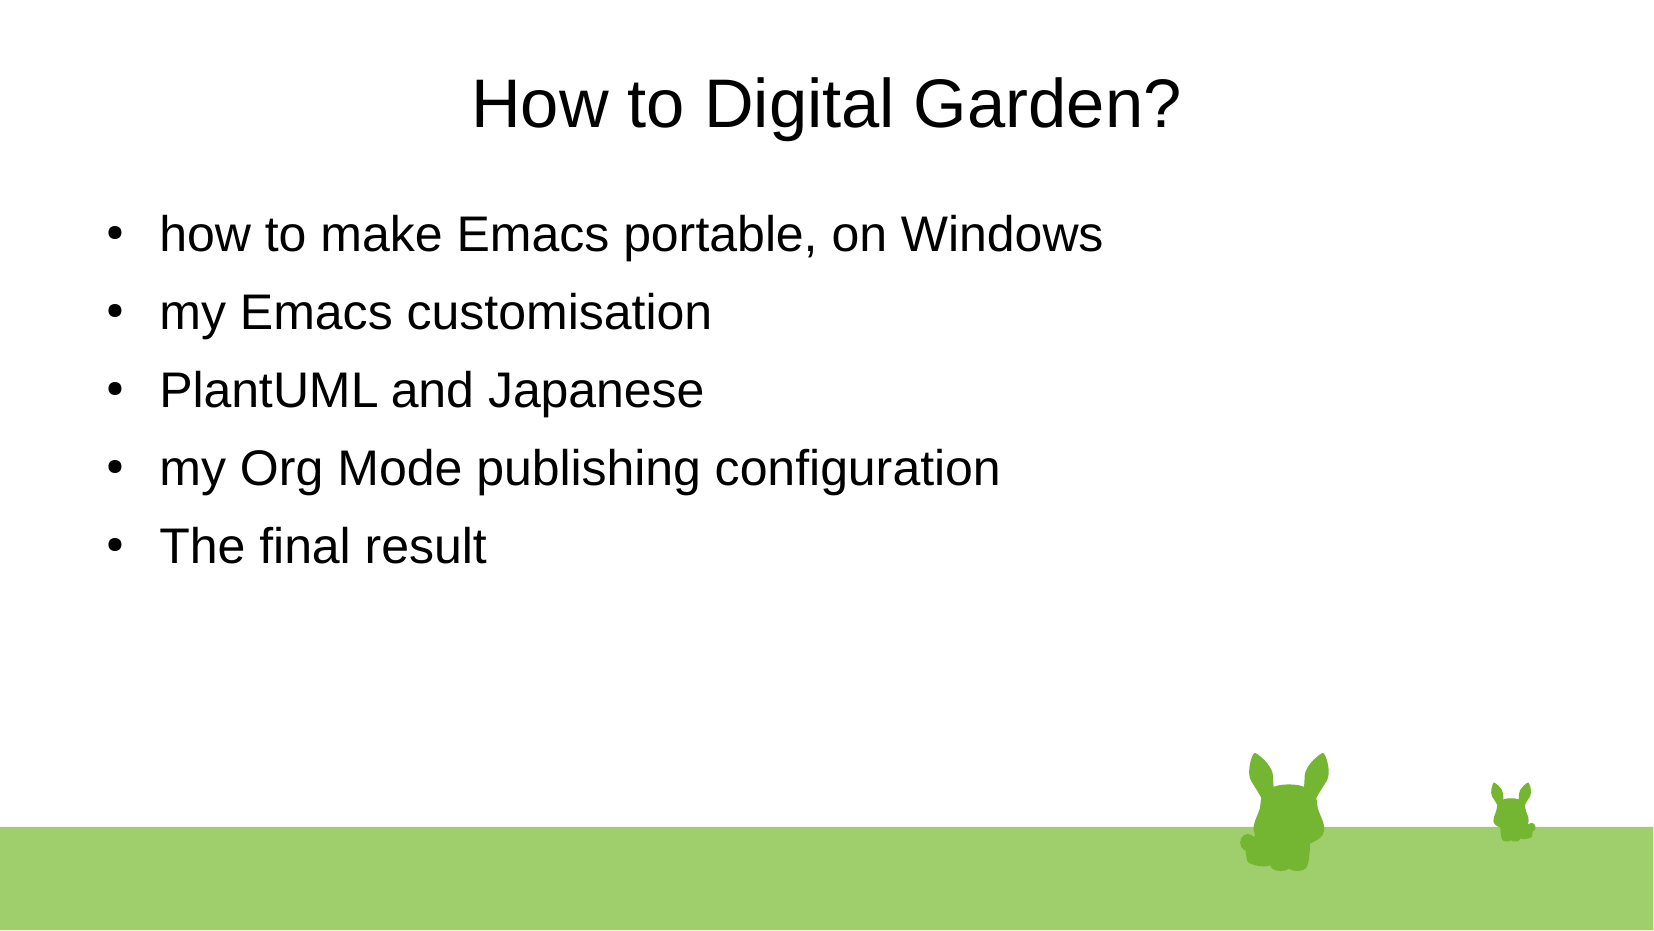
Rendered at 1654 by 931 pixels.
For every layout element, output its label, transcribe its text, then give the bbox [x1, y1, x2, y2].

title How to Digital Garden? [88, 29, 1565, 178]
list how to make Emacs portable, on Windows my Emacs customisation PlantUML and Japanese my Org Mode publishing configuration The final result [88, 206, 1565, 739]
